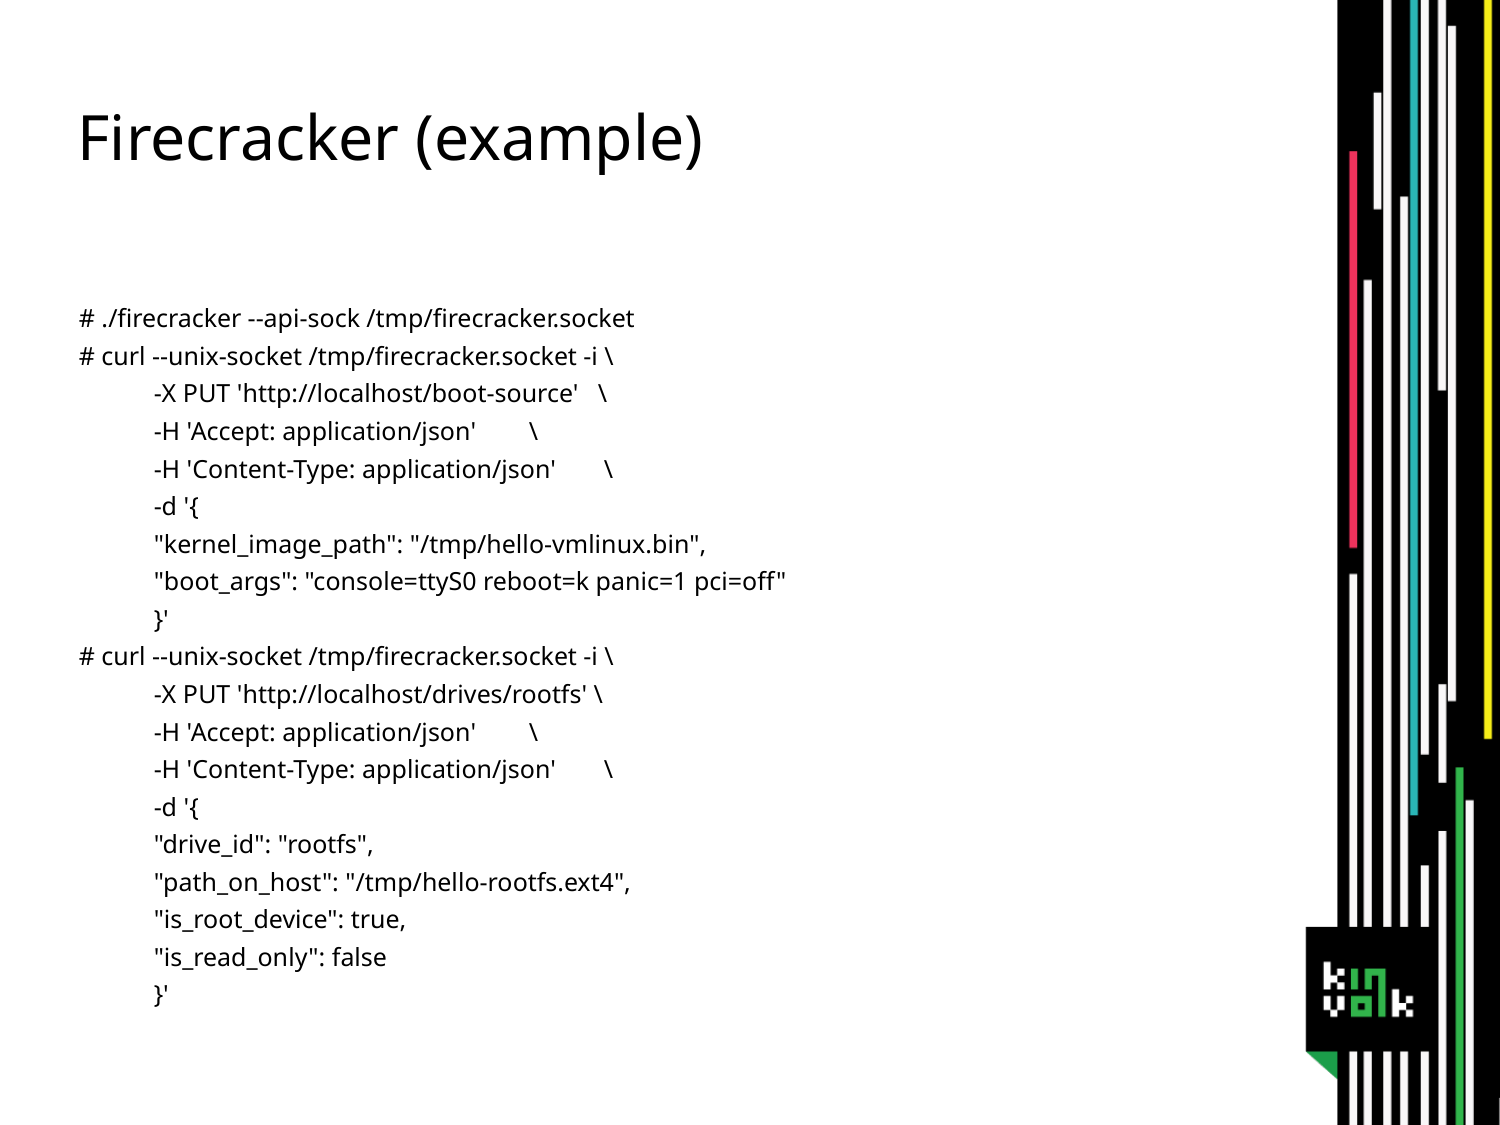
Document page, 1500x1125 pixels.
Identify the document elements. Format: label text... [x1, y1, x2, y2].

title Firecracker (example) [62, 83, 1333, 209]
list # ./firecracker --api-sock /tmp/firecracker.socket # curl --unix-socket /tmp/firecracker.socket -i \ -X PUT 'http://localhost/boot-source' \ -H 'Accept: application/json' \ -H 'Content-Type: application/json' \ -d '{ "kernel_image_path": "/tmp/hello-vmlinux.bin", "boot_args": "console=ttyS0 reboot=k panic=1 pci=off" }' # curl --unix-socket /tmp/firecracker.socket -i \ -X PUT 'http://localhost/drives/rootfs' \ -H 'Accept: application/json' \ -H 'Content-Type: application/json' \ -d '{ "drive_id": "rootfs", "path_on_host": "/tmp/hello-rootfs.ext4", "is_root_device": true, "is_read_only": false }' [63, 283, 1335, 1031]
picture [0, 0, 1500, 1125]
